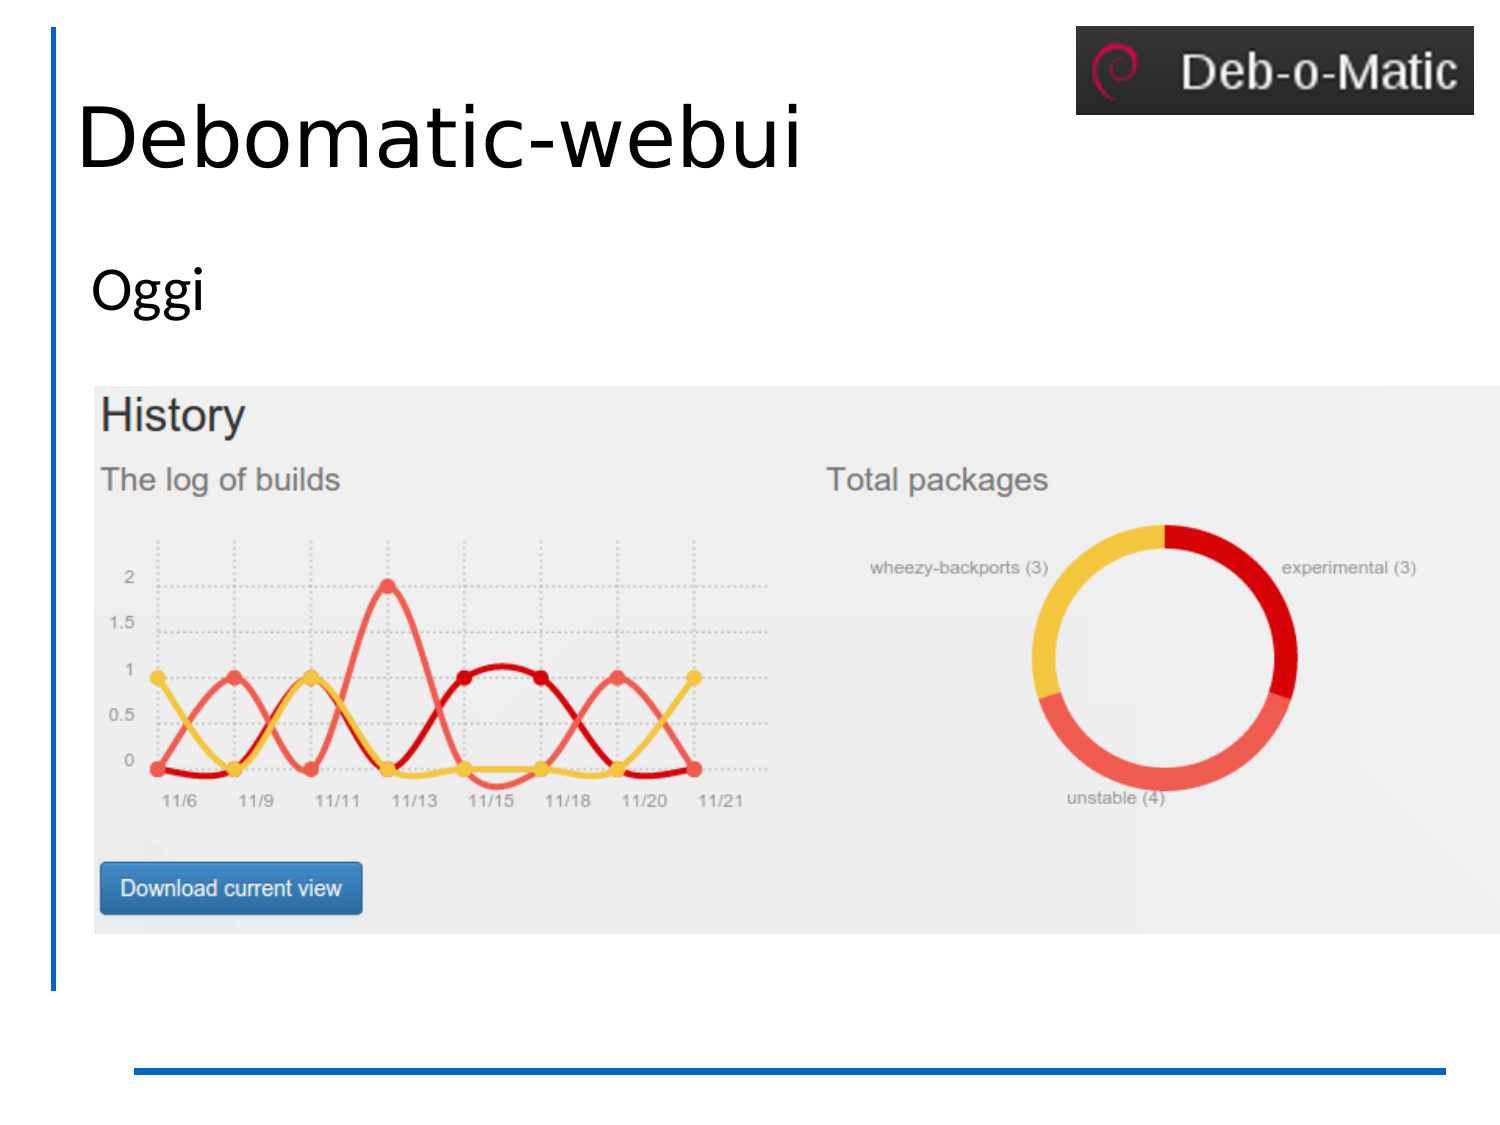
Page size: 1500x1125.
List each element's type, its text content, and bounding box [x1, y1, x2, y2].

title Debomatic-webui [75, 44, 1425, 233]
list Oggi [75, 263, 734, 1006]
picture [1076, 26, 1474, 115]
picture [94, 386, 1500, 934]
